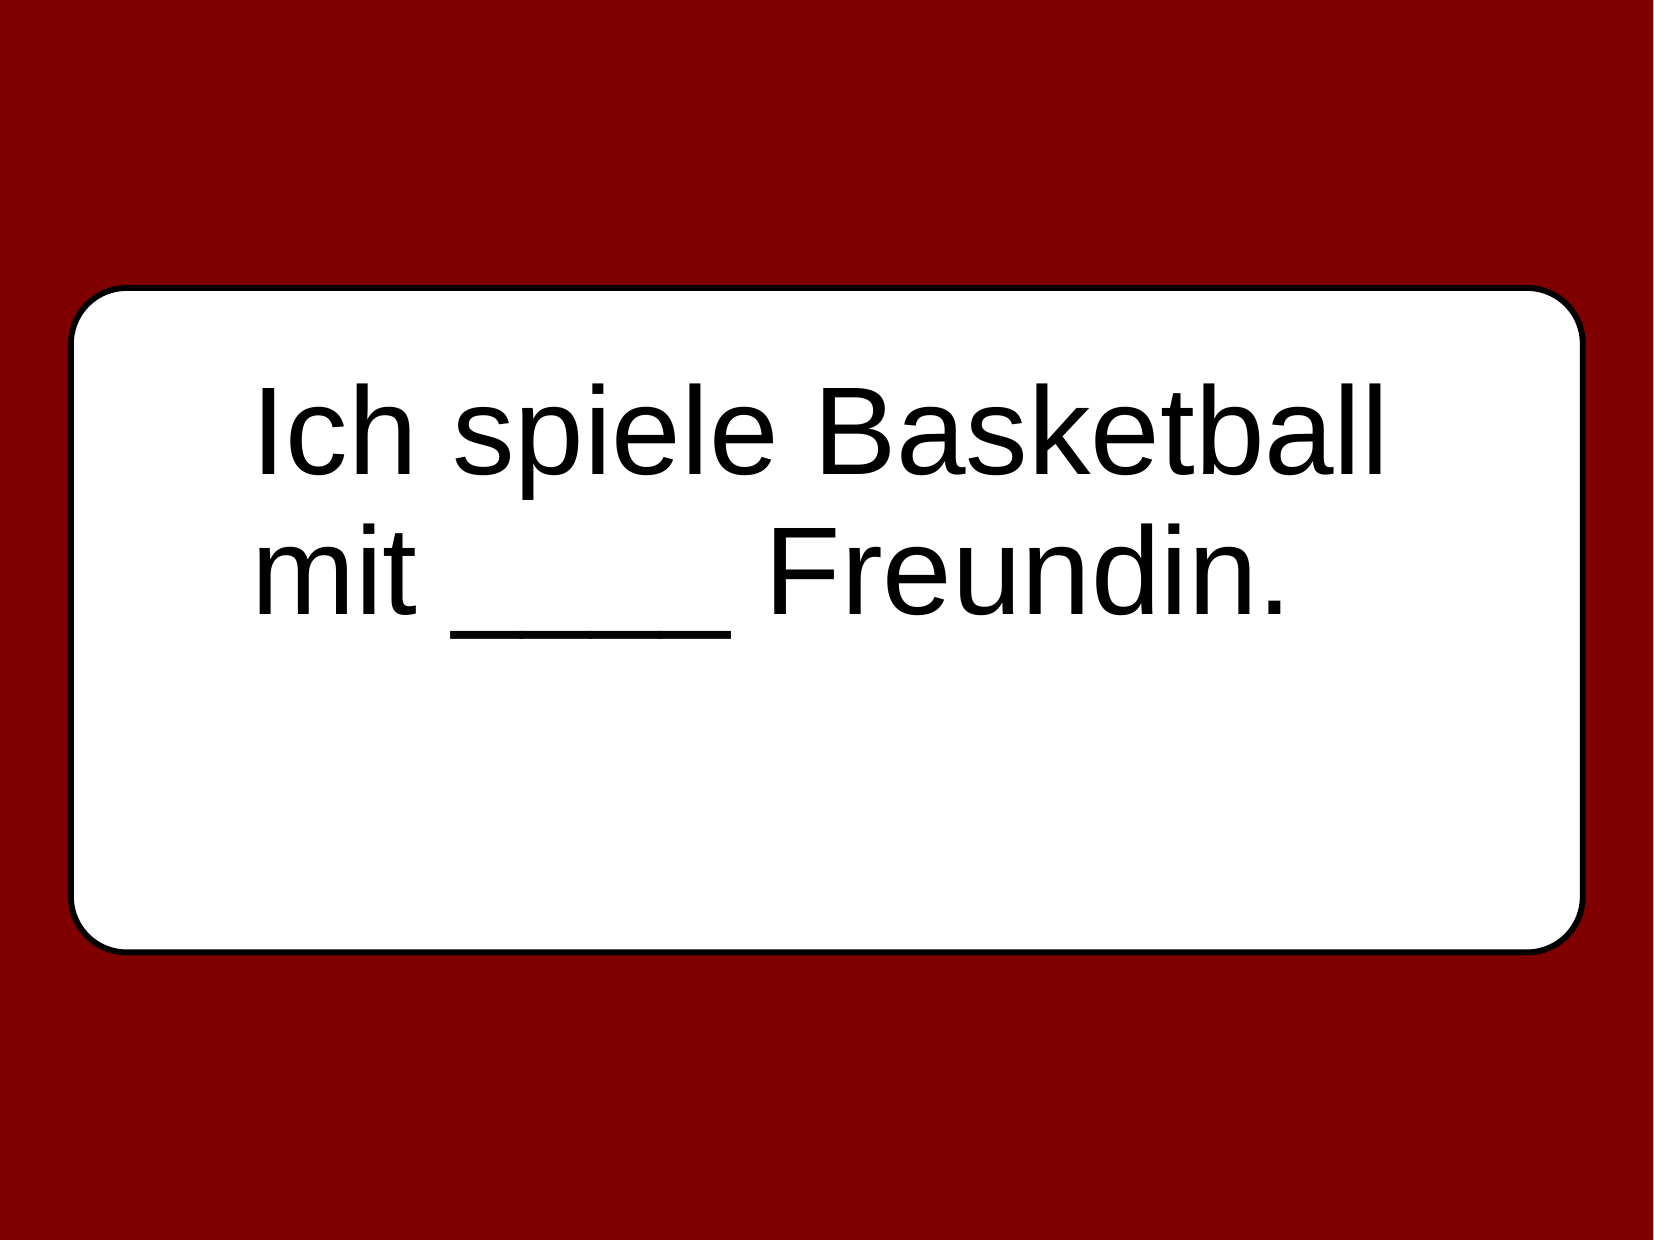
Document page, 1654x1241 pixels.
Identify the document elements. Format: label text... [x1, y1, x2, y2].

text_box Ich spiele Basketball mit ____ Freundin. [236, 354, 1477, 661]
text_box [70, 287, 1583, 953]
